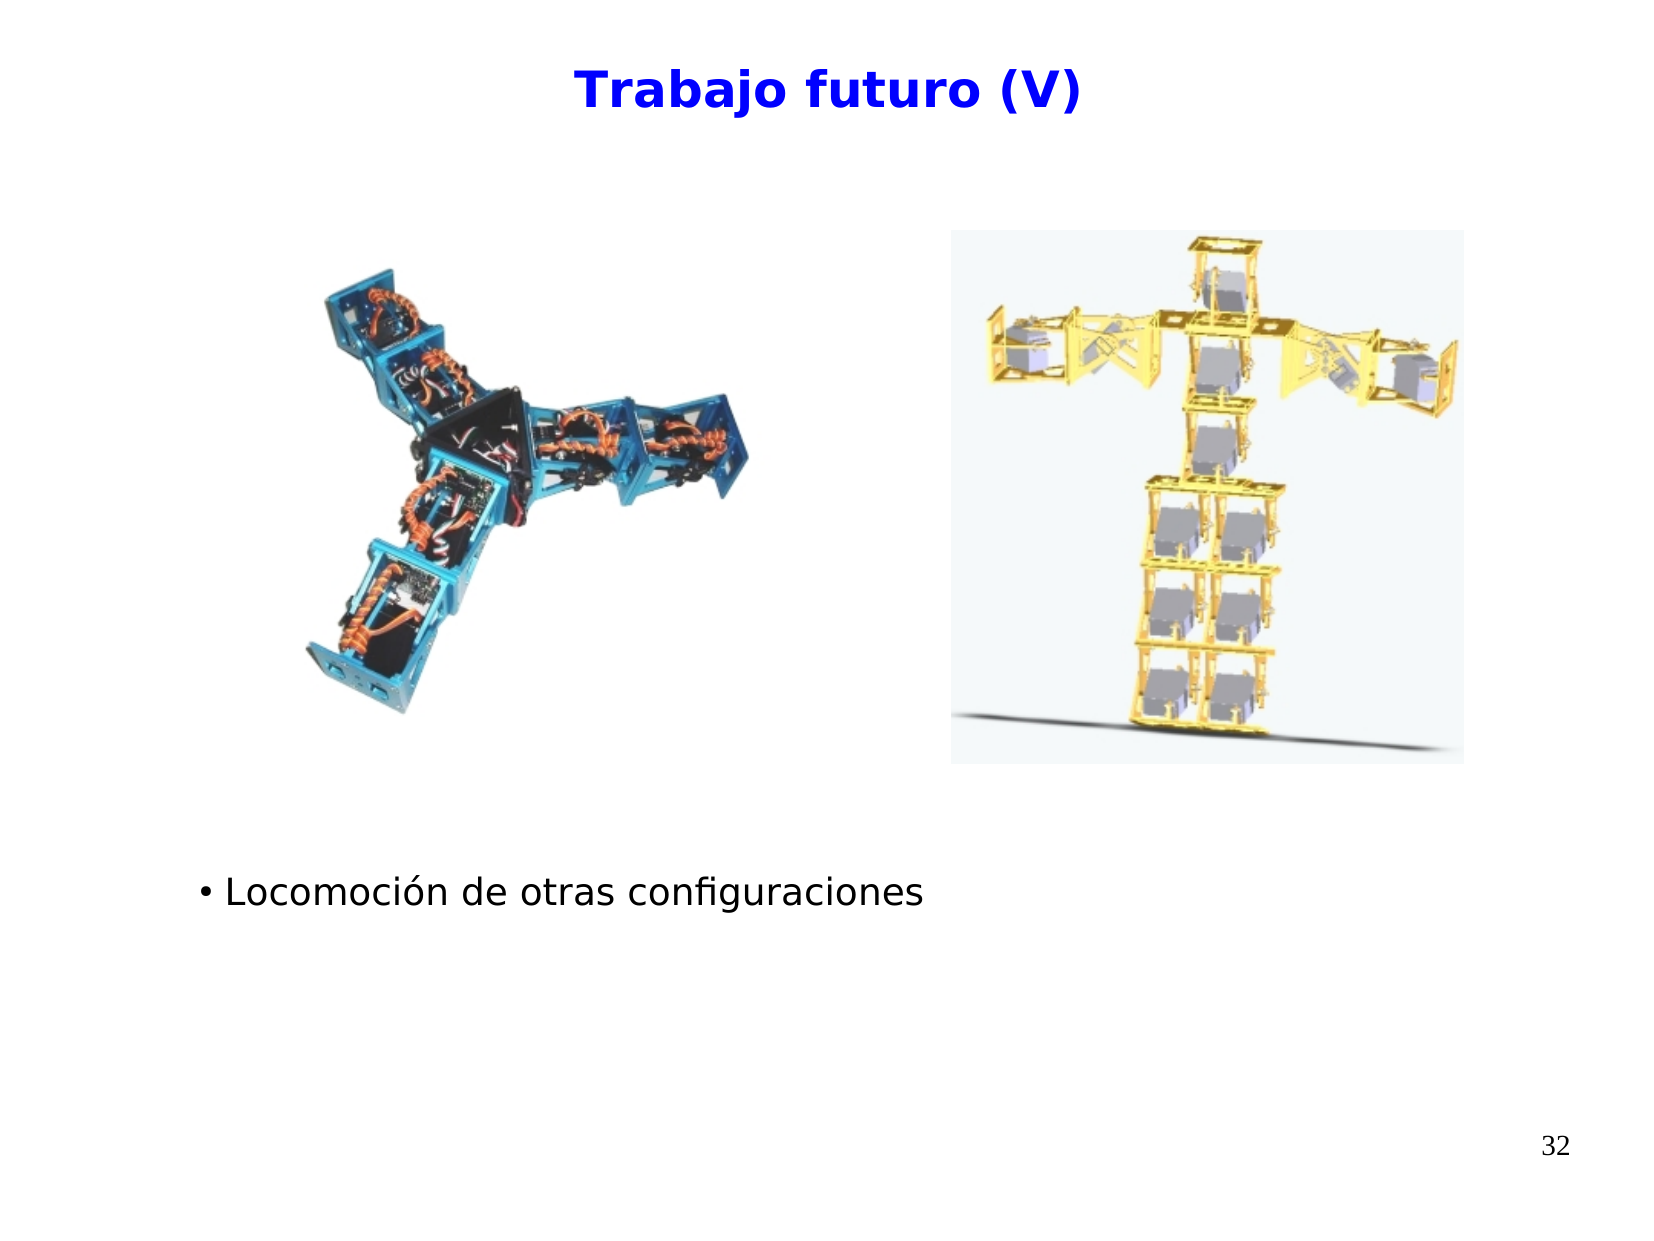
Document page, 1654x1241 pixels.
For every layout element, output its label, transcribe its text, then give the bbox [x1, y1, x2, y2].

picture [951, 230, 1464, 764]
picture [182, 257, 795, 717]
text_box Trabajo futuro (V) [560, 53, 1099, 127]
text_box Locomoción de otras configuraciones [184, 863, 940, 922]
